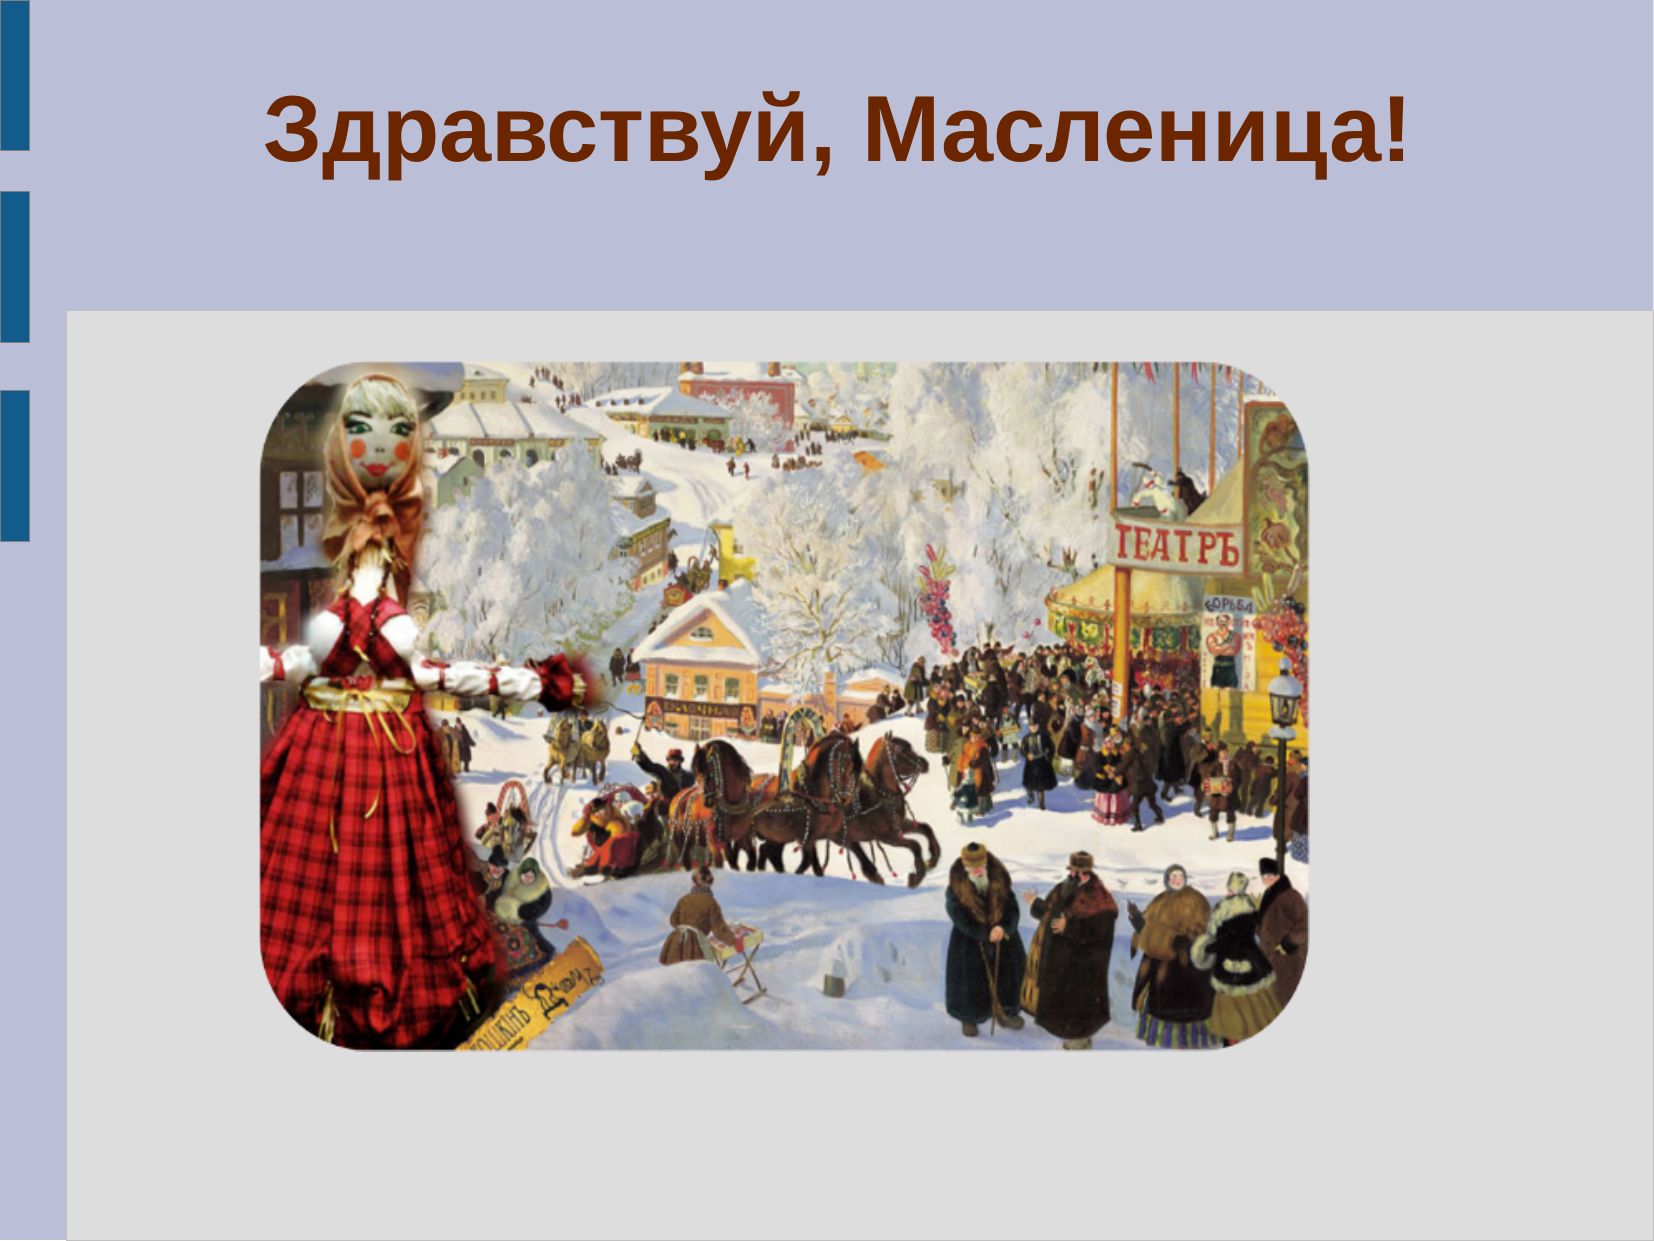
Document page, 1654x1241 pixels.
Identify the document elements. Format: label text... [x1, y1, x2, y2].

text_box Здравствуй, Масленица! [249, 69, 1430, 189]
picture [259, 361, 1310, 1052]
